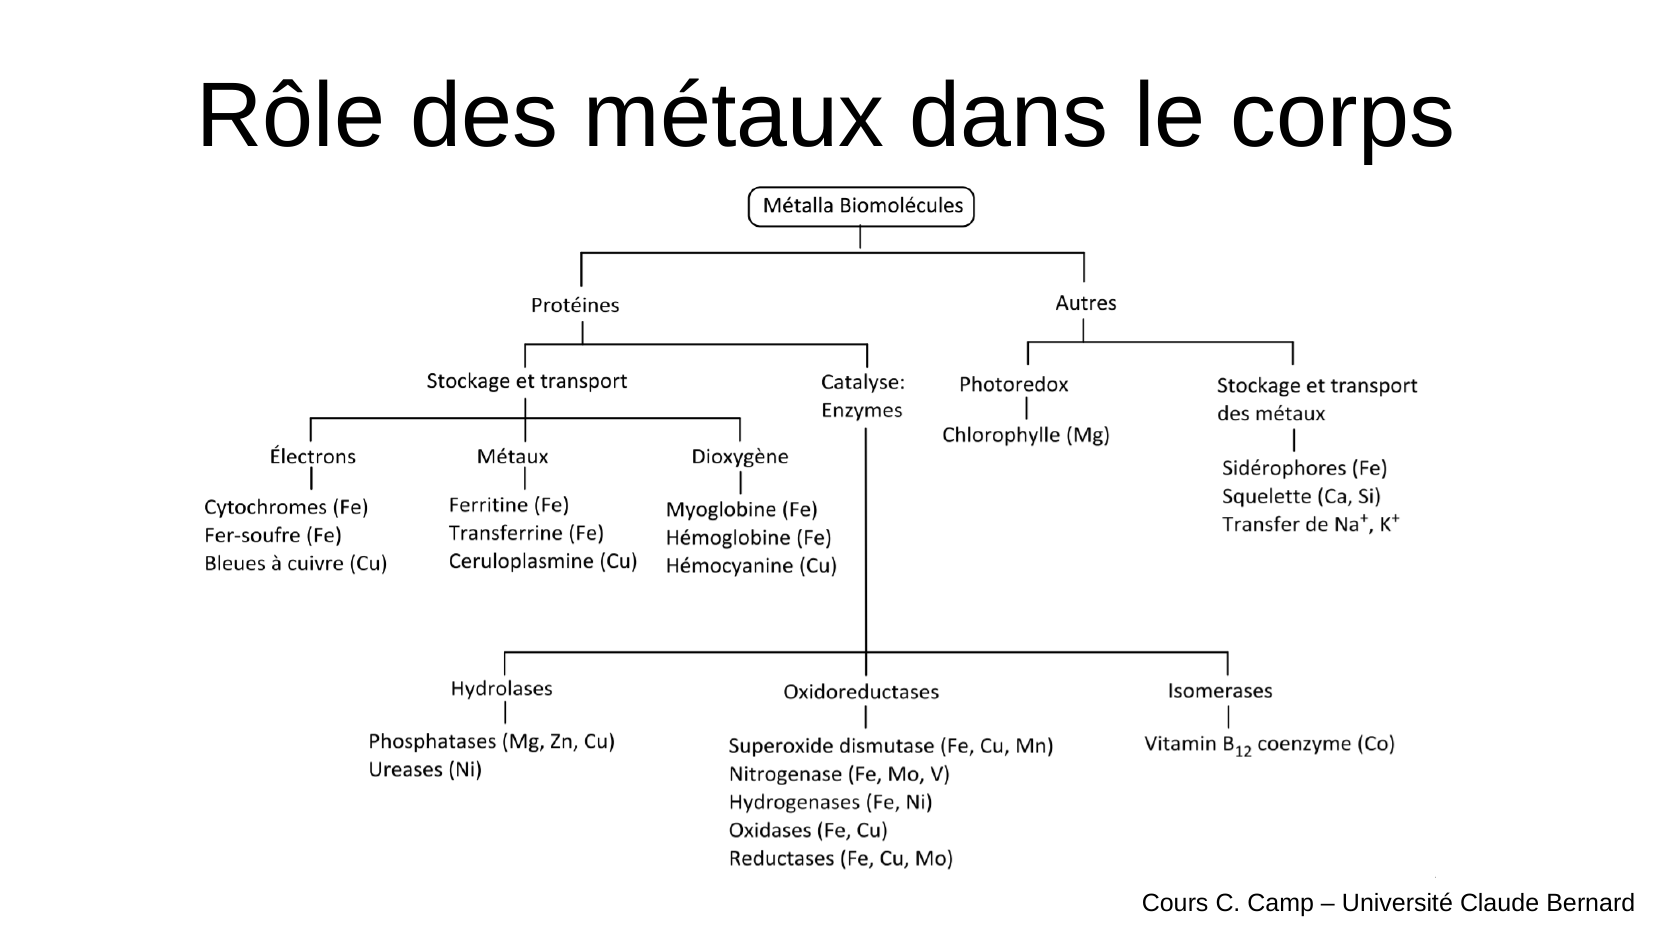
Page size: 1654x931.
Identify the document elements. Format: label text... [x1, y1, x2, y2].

picture [188, 177, 1436, 878]
text_box Cours C. Camp – Université Claude Bernard [1127, 881, 1654, 931]
title Rôle des métaux dans le corps [82, 37, 1571, 193]
